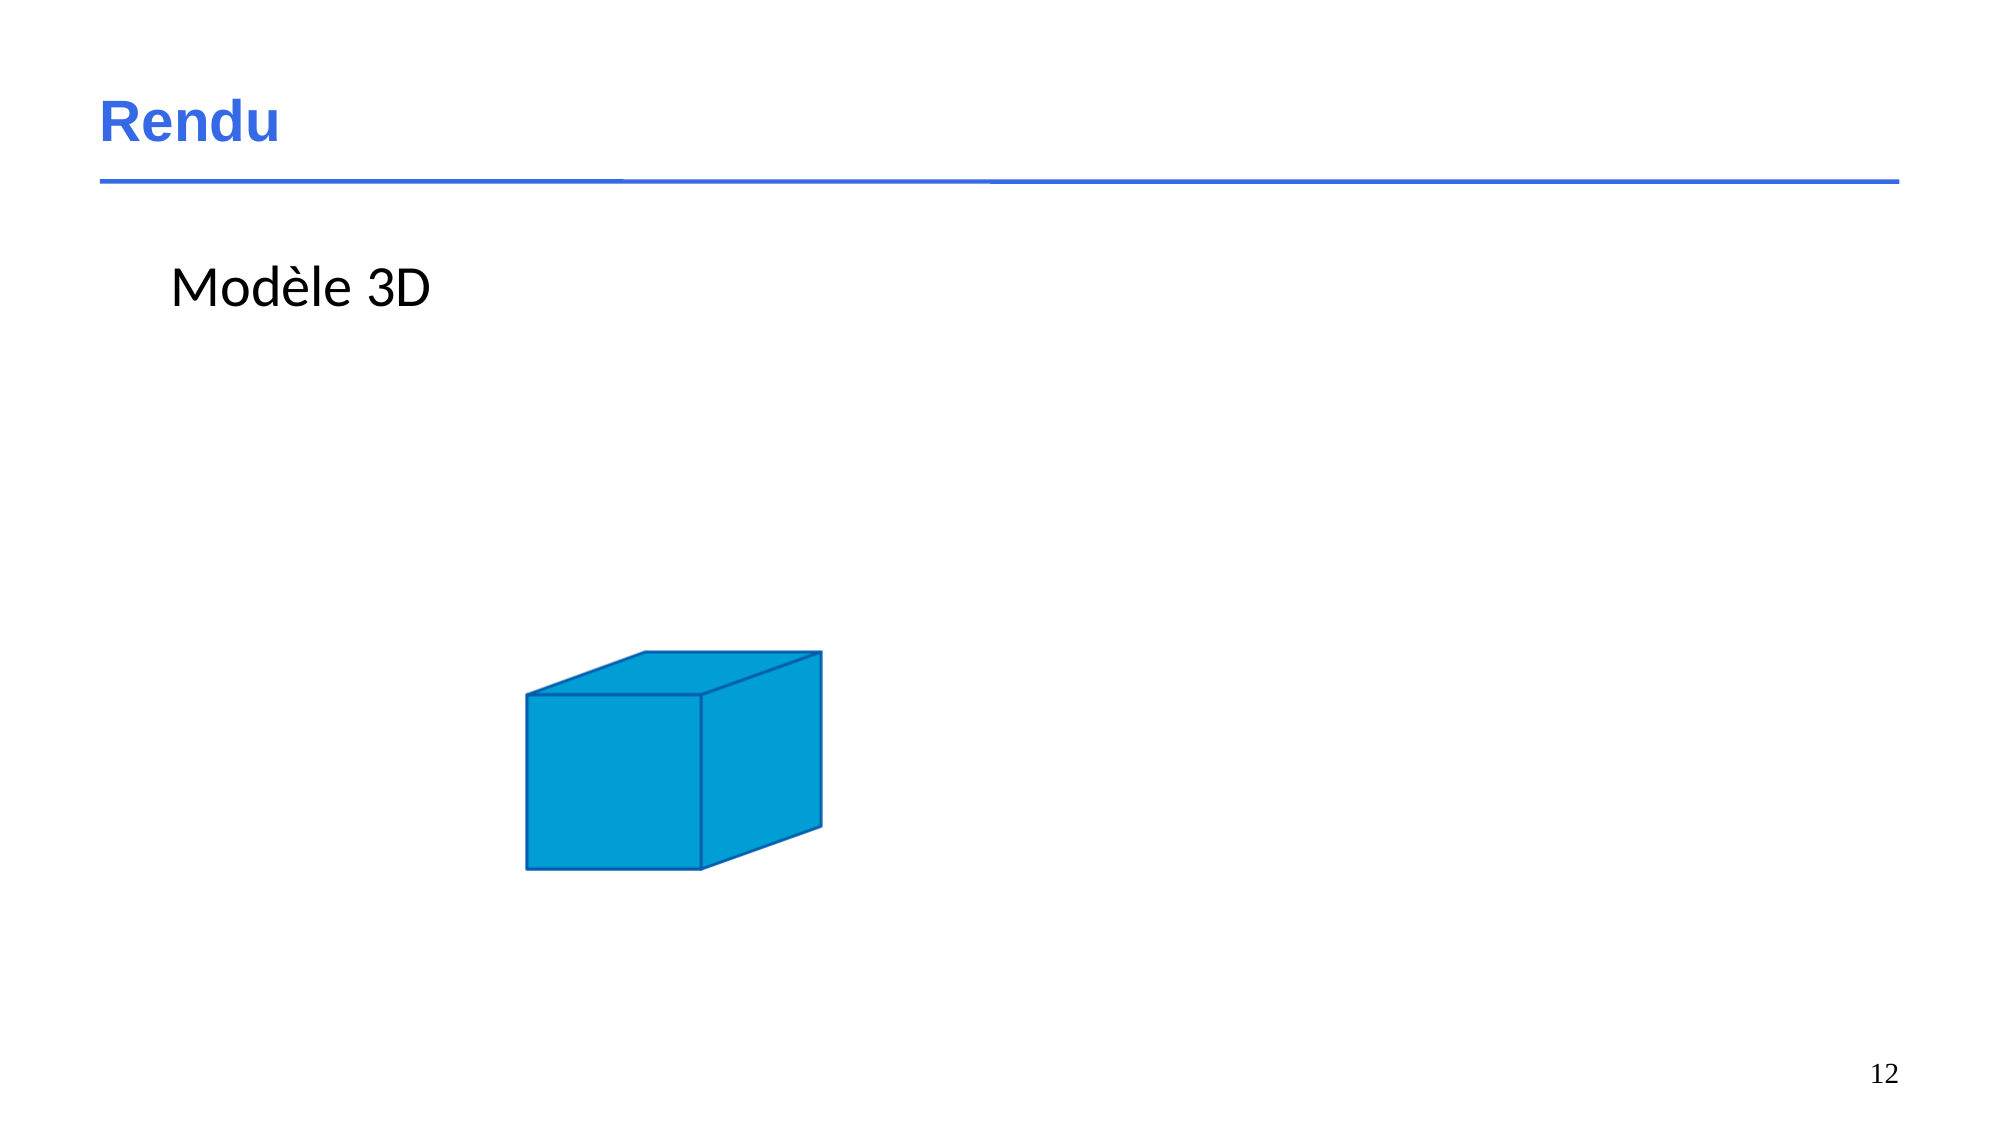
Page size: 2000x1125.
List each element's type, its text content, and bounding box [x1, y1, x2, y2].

picture [150, 394, 1021, 938]
list Modèle 3D [99, 263, 1900, 976]
title Rendu [99, 27, 1900, 215]
